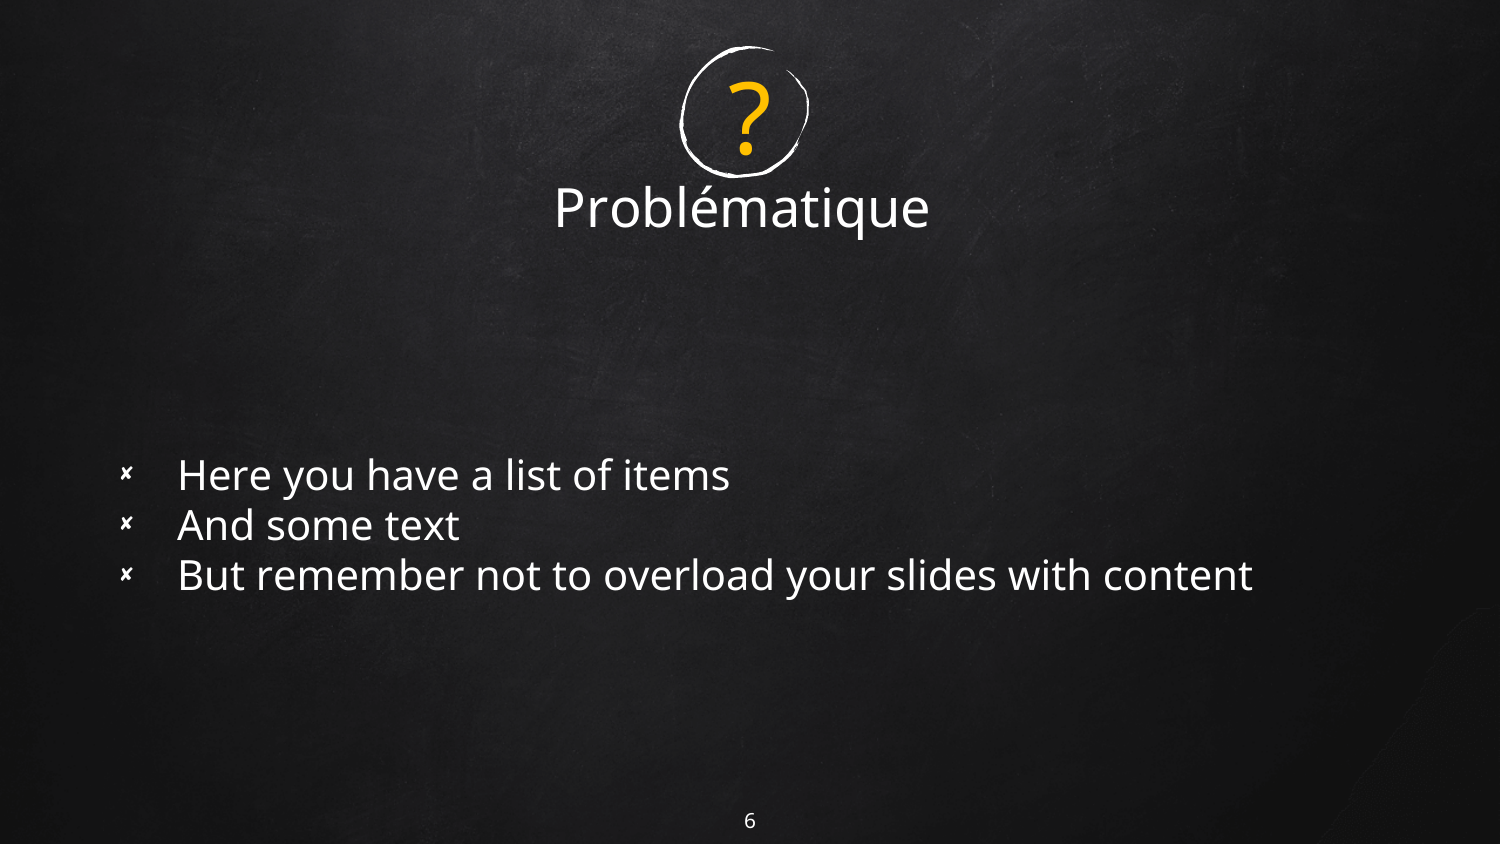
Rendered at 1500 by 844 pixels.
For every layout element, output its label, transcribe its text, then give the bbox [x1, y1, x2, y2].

list Here you have a list of items And some text But remember not to overload your slides with content [70, 433, 1421, 682]
text_box ? [691, 46, 809, 184]
text_box 6 [705, 792, 796, 844]
text_box [679, 82, 691, 157]
title Problématique [0, 158, 1500, 399]
